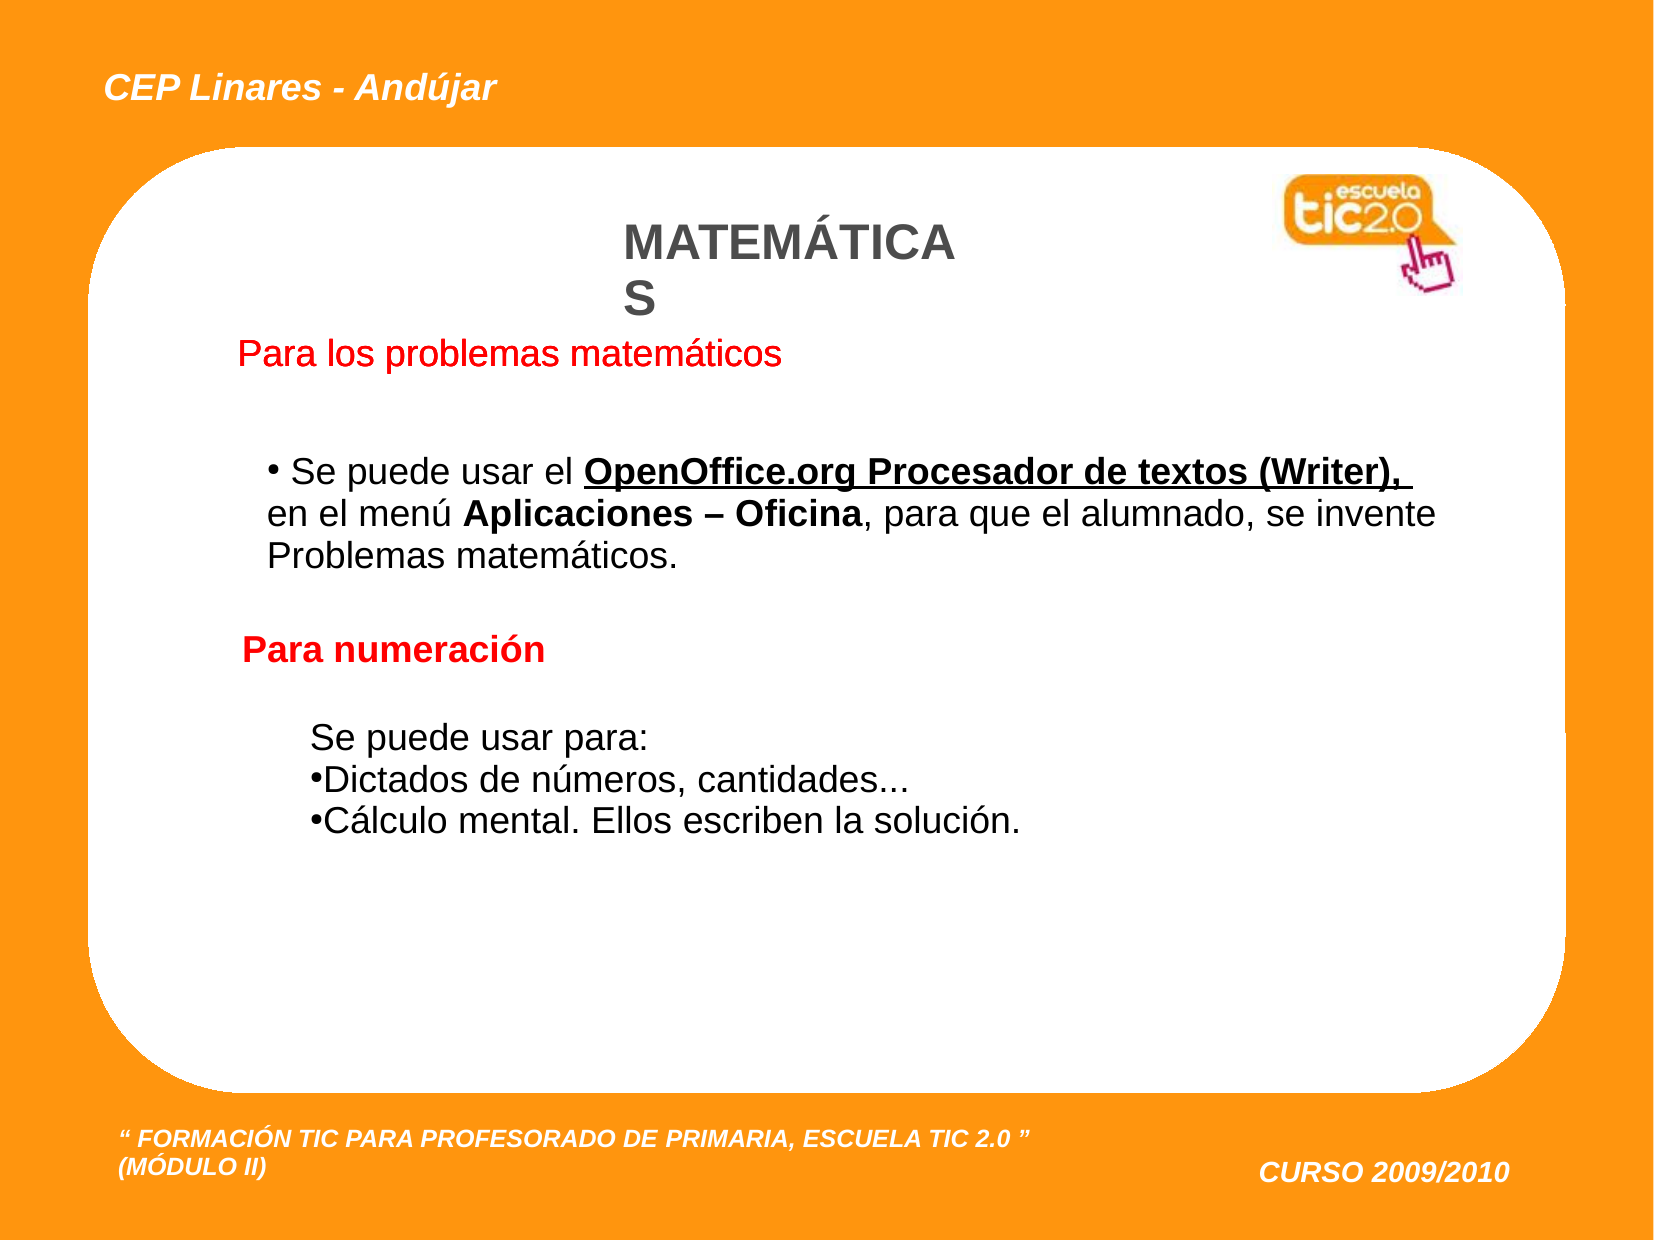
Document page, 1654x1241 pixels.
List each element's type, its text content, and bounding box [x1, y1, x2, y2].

text_box MATEMÁTICAS [609, 206, 1004, 279]
text_box Se puede usar el OpenOffice.org Procesador de textos (Writer), en el menú Aplicaciones – Oficina, para que el alumnado, se invente Problemas matemáticos. [252, 442, 1449, 587]
text_box Para numeración [227, 621, 562, 680]
picture [1272, 174, 1463, 296]
text_box Se puede usar para: Dictados de números, cantidades... Cálculo mental. Ellos escriben la solución. [295, 708, 1037, 886]
text_box Para los problemas matemáticos [222, 324, 798, 382]
